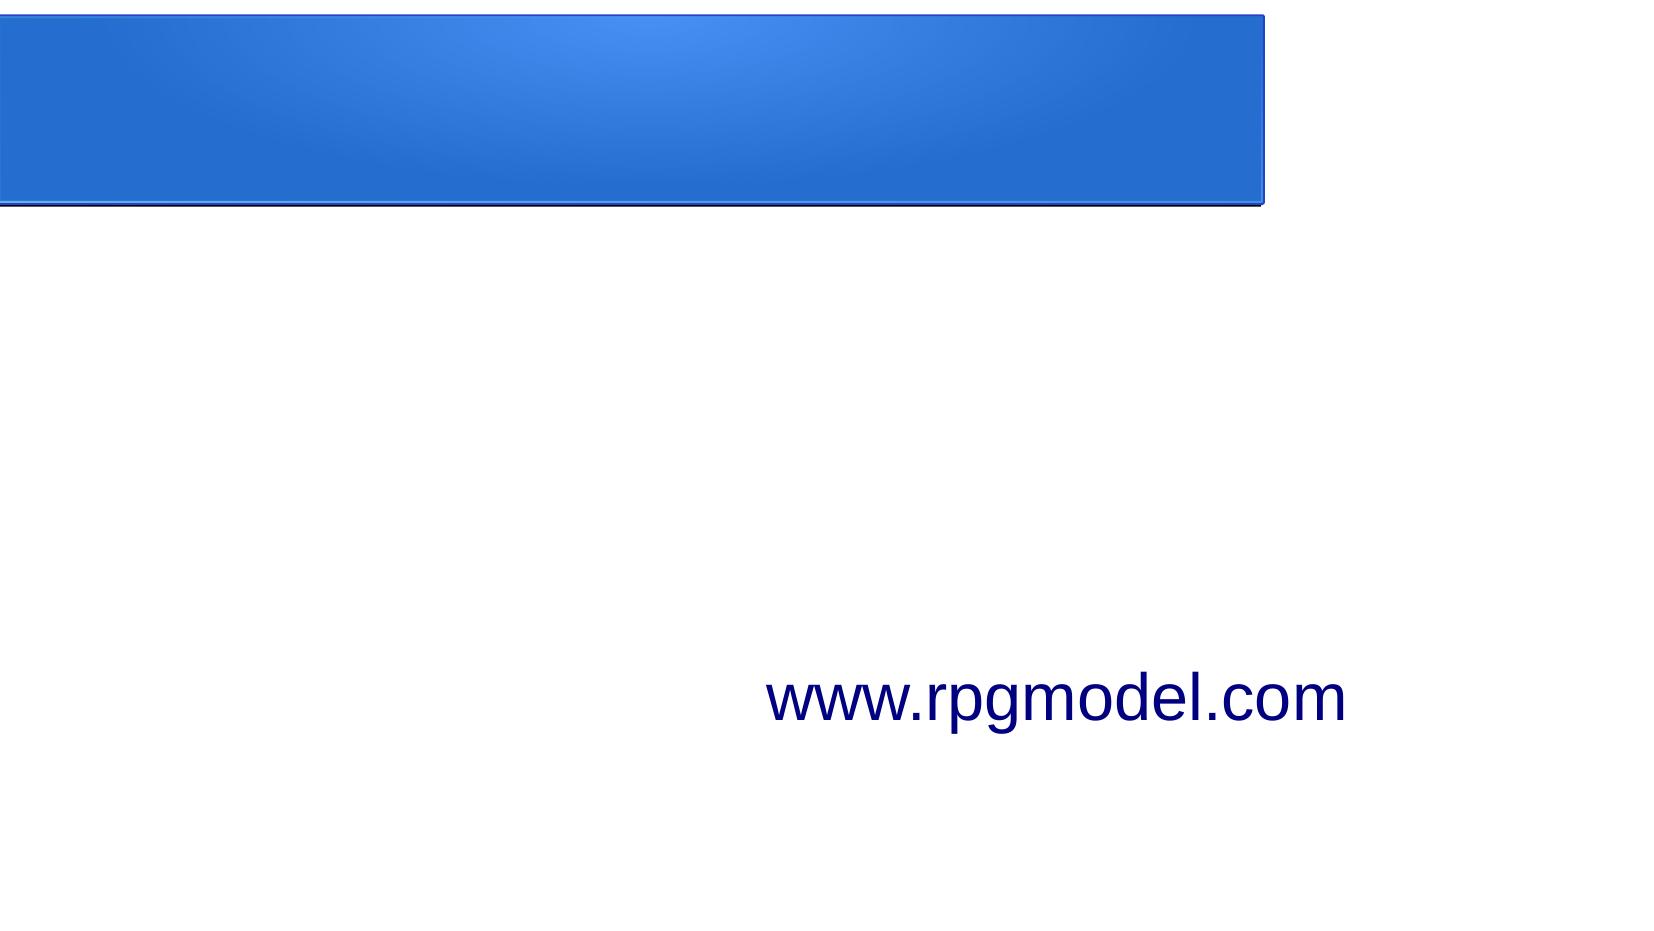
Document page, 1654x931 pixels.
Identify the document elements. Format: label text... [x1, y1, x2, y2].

title Hawkes-Robinson RPG Model [1, 106, 1490, 556]
subtitle www.rpgmodel.com [625, 590, 1489, 804]
